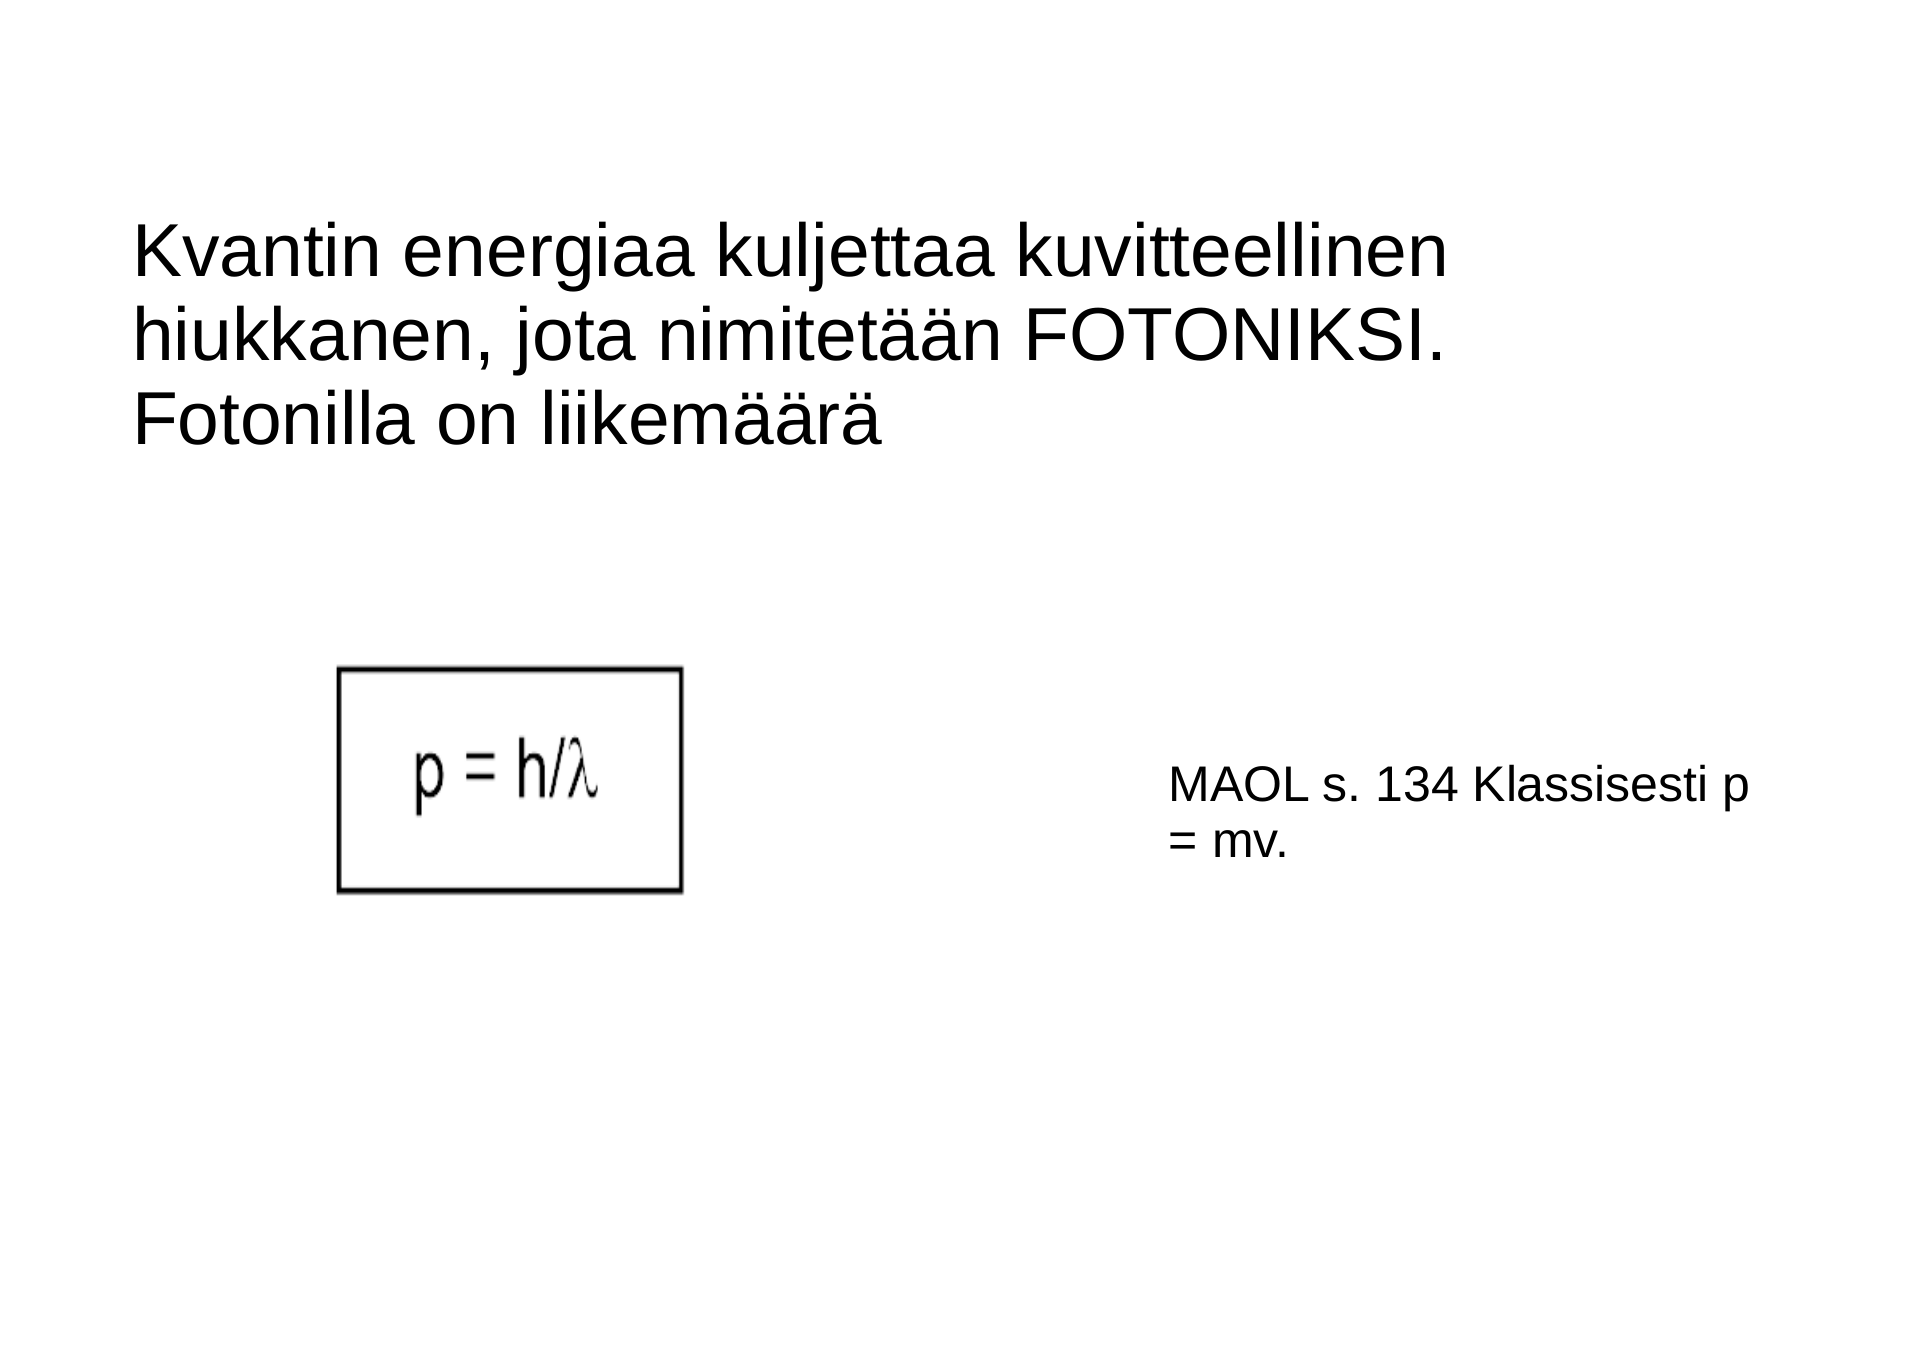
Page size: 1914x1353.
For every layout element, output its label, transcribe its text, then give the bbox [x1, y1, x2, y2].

text_box Kvantin energiaa kuljettaa kuvitteellinen hiukkanen, jota nimitetään FOTONIKSI. Fotonilla on liikemäärä [117, 201, 1709, 493]
text_box MAOL s. 134 Klassisesti p = mv. [1154, 749, 1791, 948]
picture [313, 579, 894, 941]
